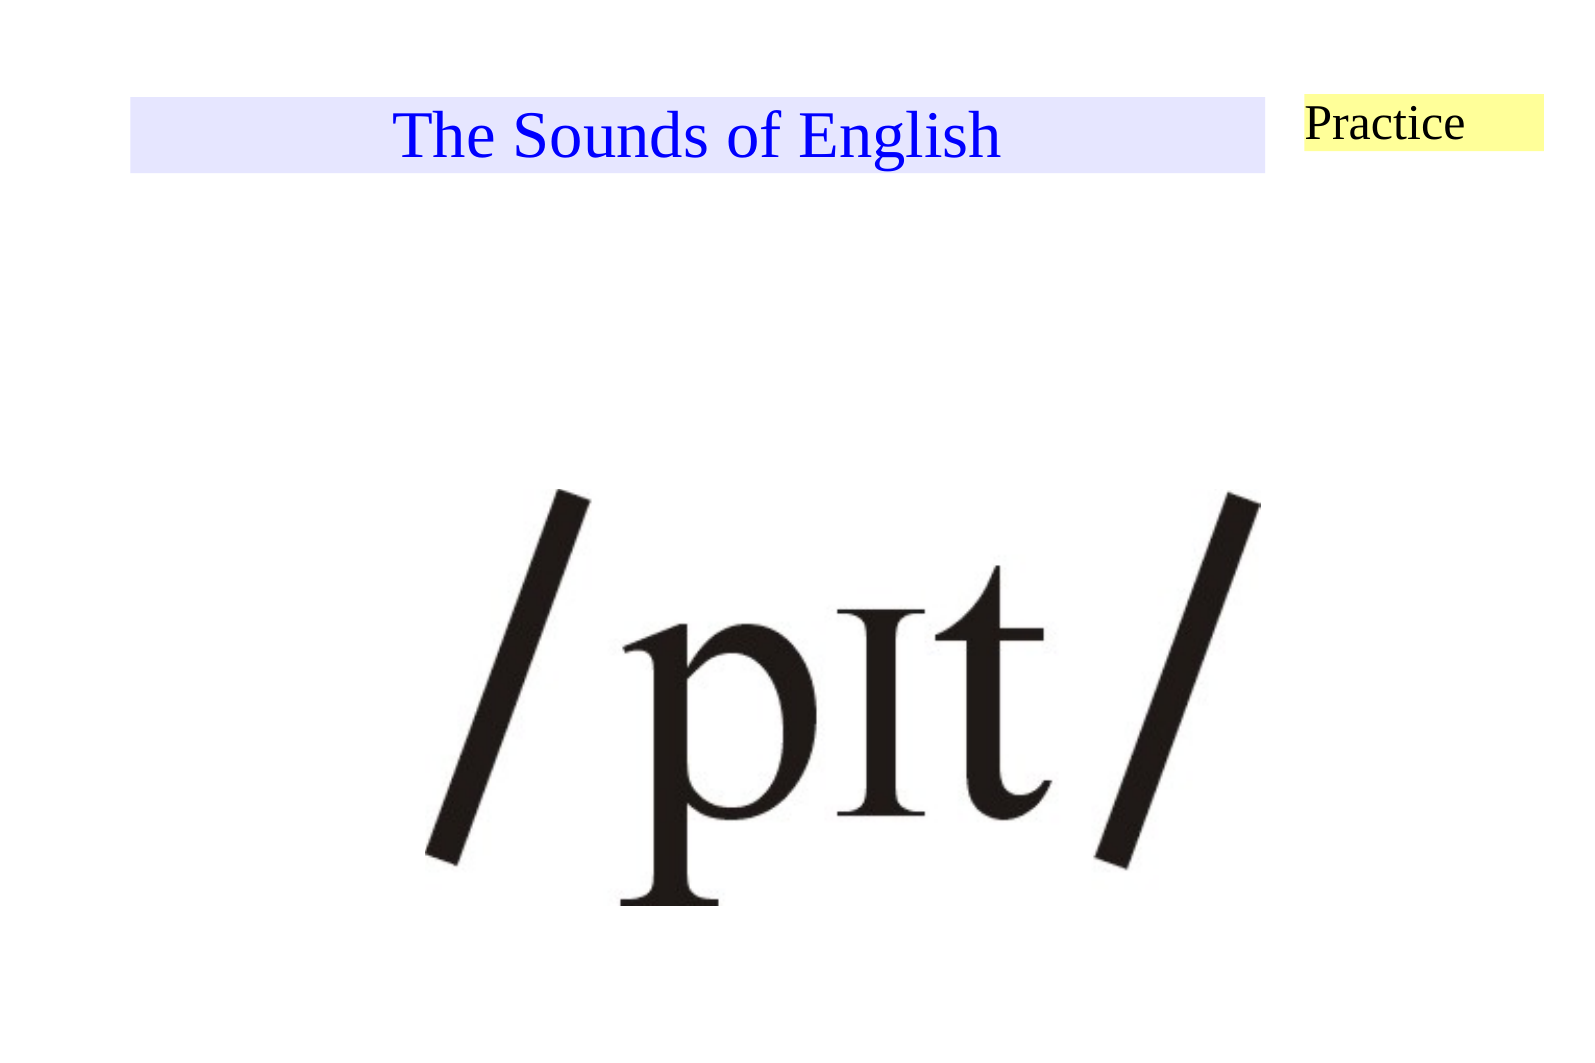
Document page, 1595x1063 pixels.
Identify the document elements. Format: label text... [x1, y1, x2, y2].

picture [425, 489, 1261, 906]
text_box Practice [1304, 94, 1544, 152]
text_box The Sounds of English [130, 97, 1266, 174]
